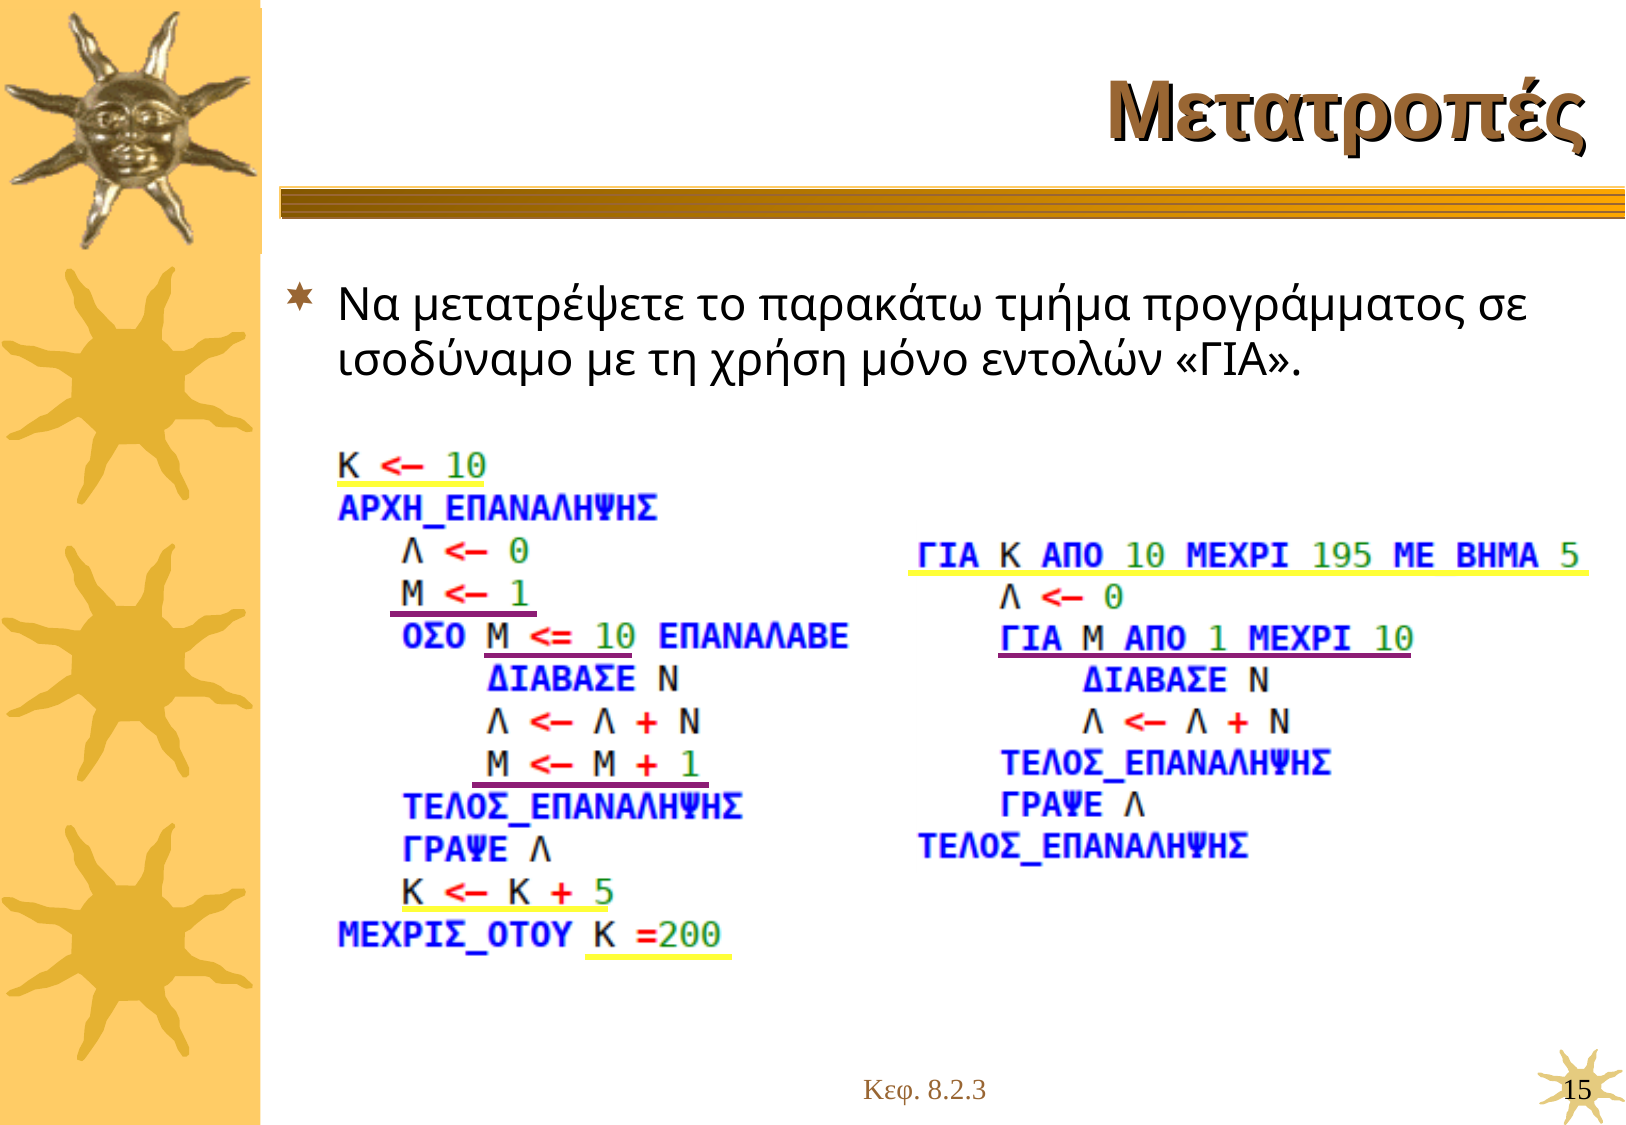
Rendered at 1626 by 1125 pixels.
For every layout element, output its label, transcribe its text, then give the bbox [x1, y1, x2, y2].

picture [915, 520, 1595, 873]
text_box Να μετατρέψετε το παρακάτω τμήμα προγράμματος σε ισοδύναμο με τη χρήση μόνο εντολών «ΓΙΑ». [265, 266, 1625, 393]
text_box Μετατροπές [0, 0, 1625, 163]
picture [1, 163, 262, 254]
picture [336, 442, 869, 958]
